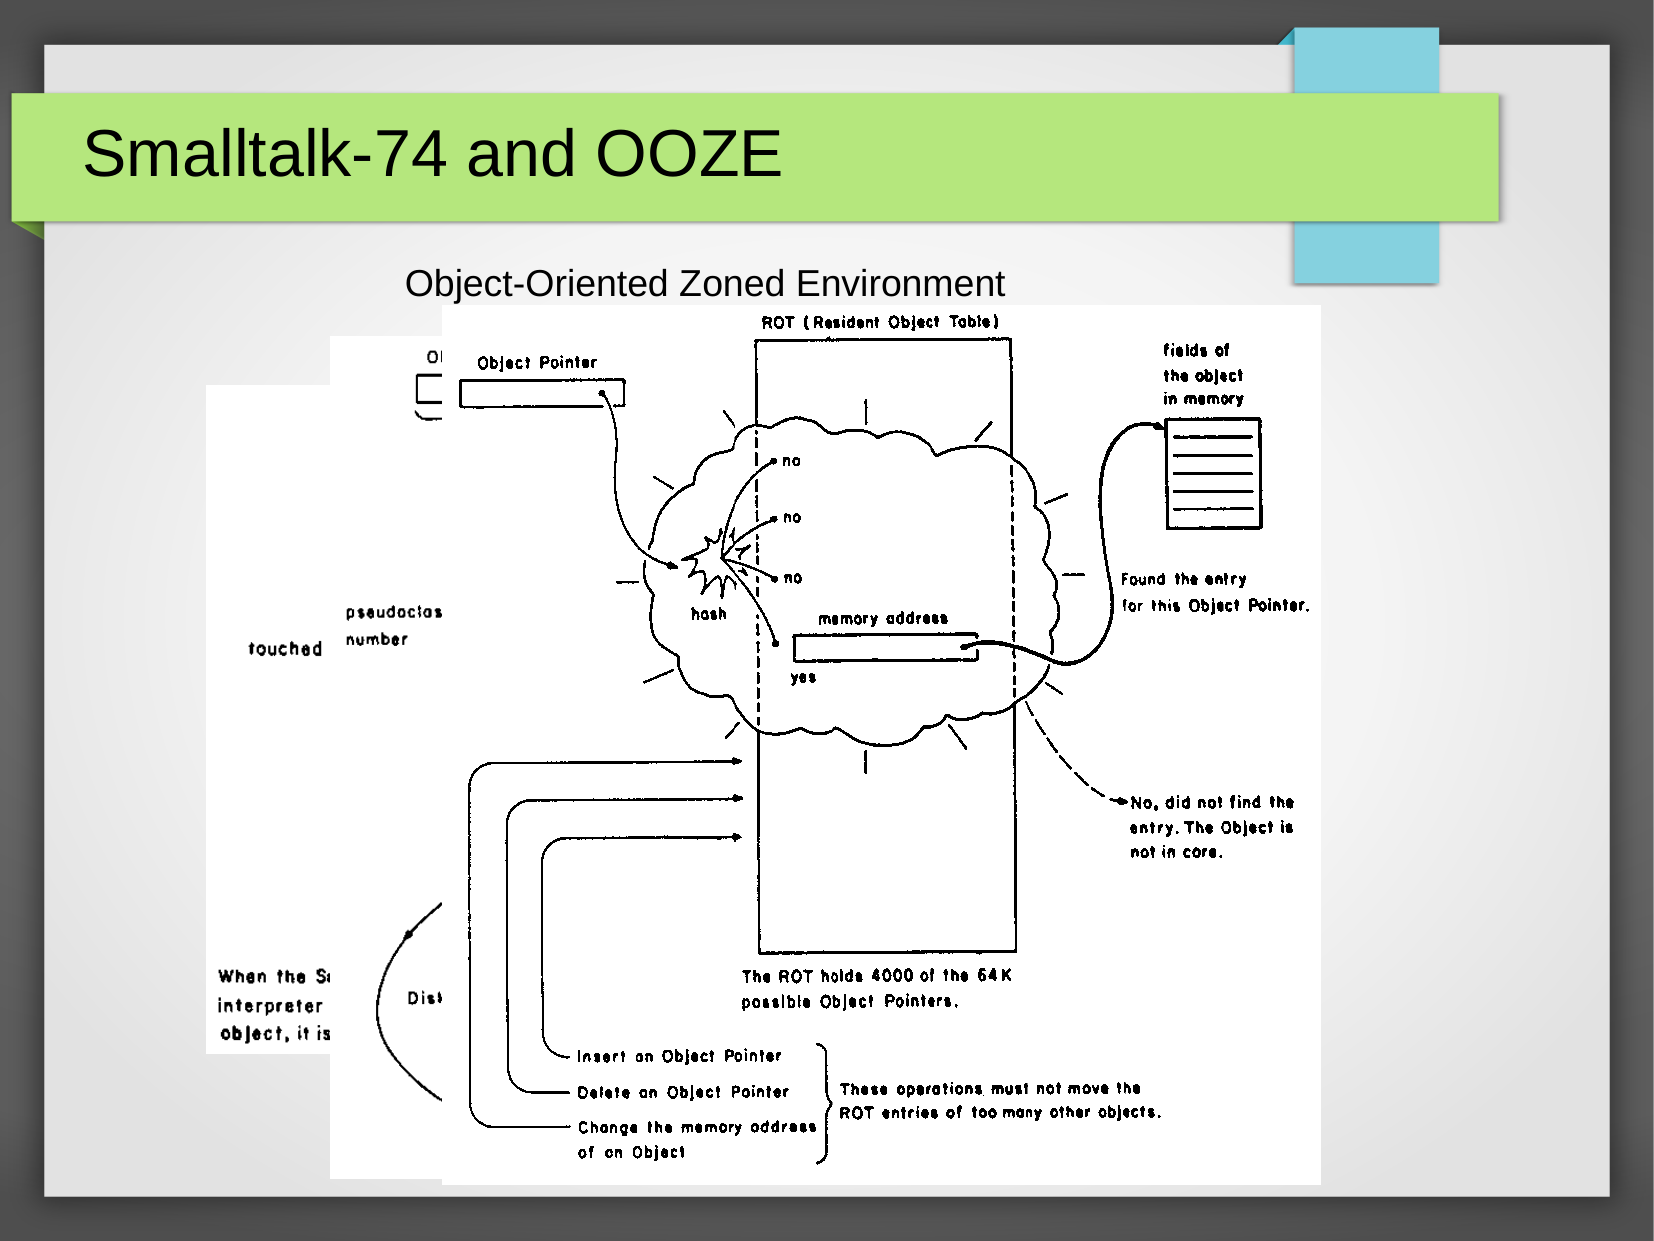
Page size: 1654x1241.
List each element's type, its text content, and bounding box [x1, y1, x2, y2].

text_box Object-Oriented Zoned Environment [390, 255, 1171, 312]
title Smalltalk-74 and OOZE [82, 94, 1264, 213]
picture [0, 0, 1654, 1241]
